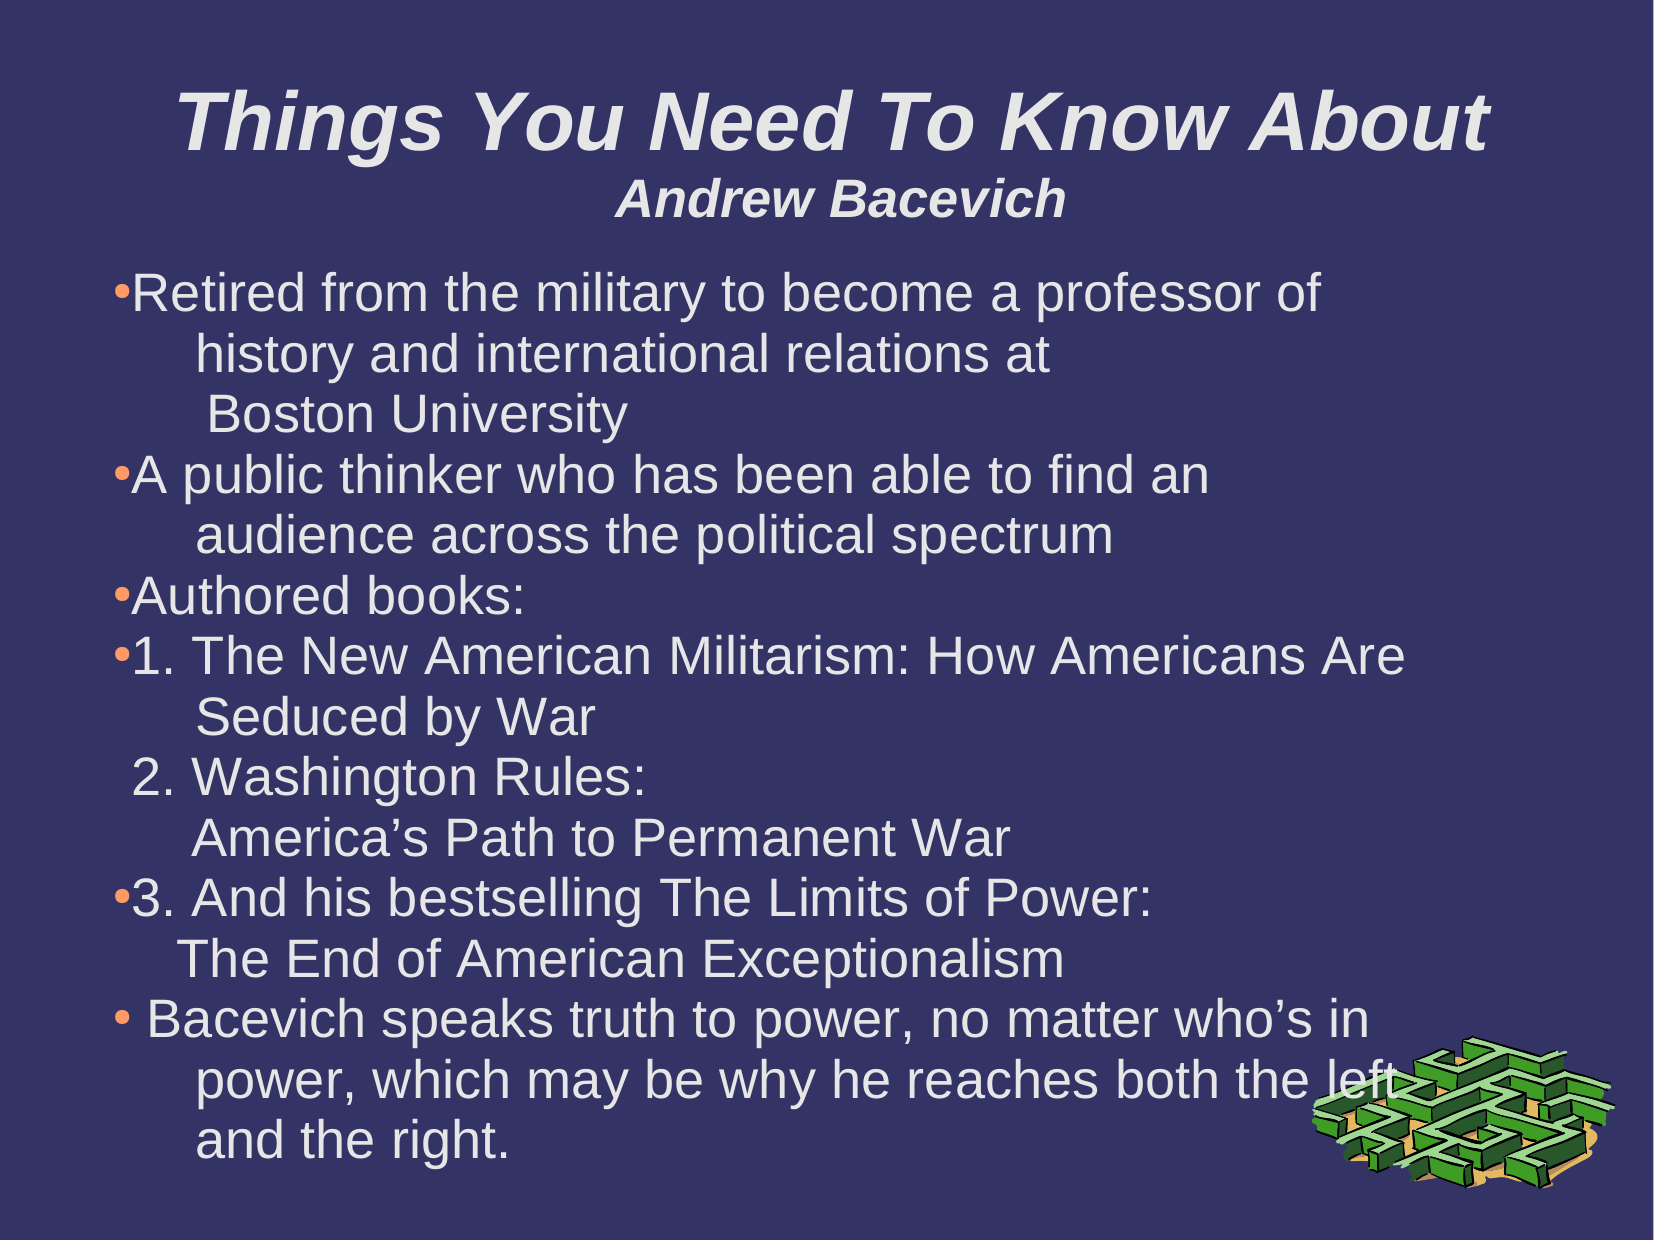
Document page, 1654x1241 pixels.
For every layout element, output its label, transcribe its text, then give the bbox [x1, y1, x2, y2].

title Things You Need To Know About Andrew Bacevich [125, 75, 1538, 509]
list Retired from the military to become a professor of history and international relations at Boston University A public thinker who has been able to find an audience across the political spectrum Authored books: 1. The New American Militarism: How Americans Are Seduced by War 2. Washington Rules: America’s Path to Permanent War 3. And his bestselling The Limits of Power: The End of American Exceptionalism Bacevich speaks truth to power, no matter who’s in power, which may be why he reaches both the left and the right. [112, 262, 1426, 1241]
